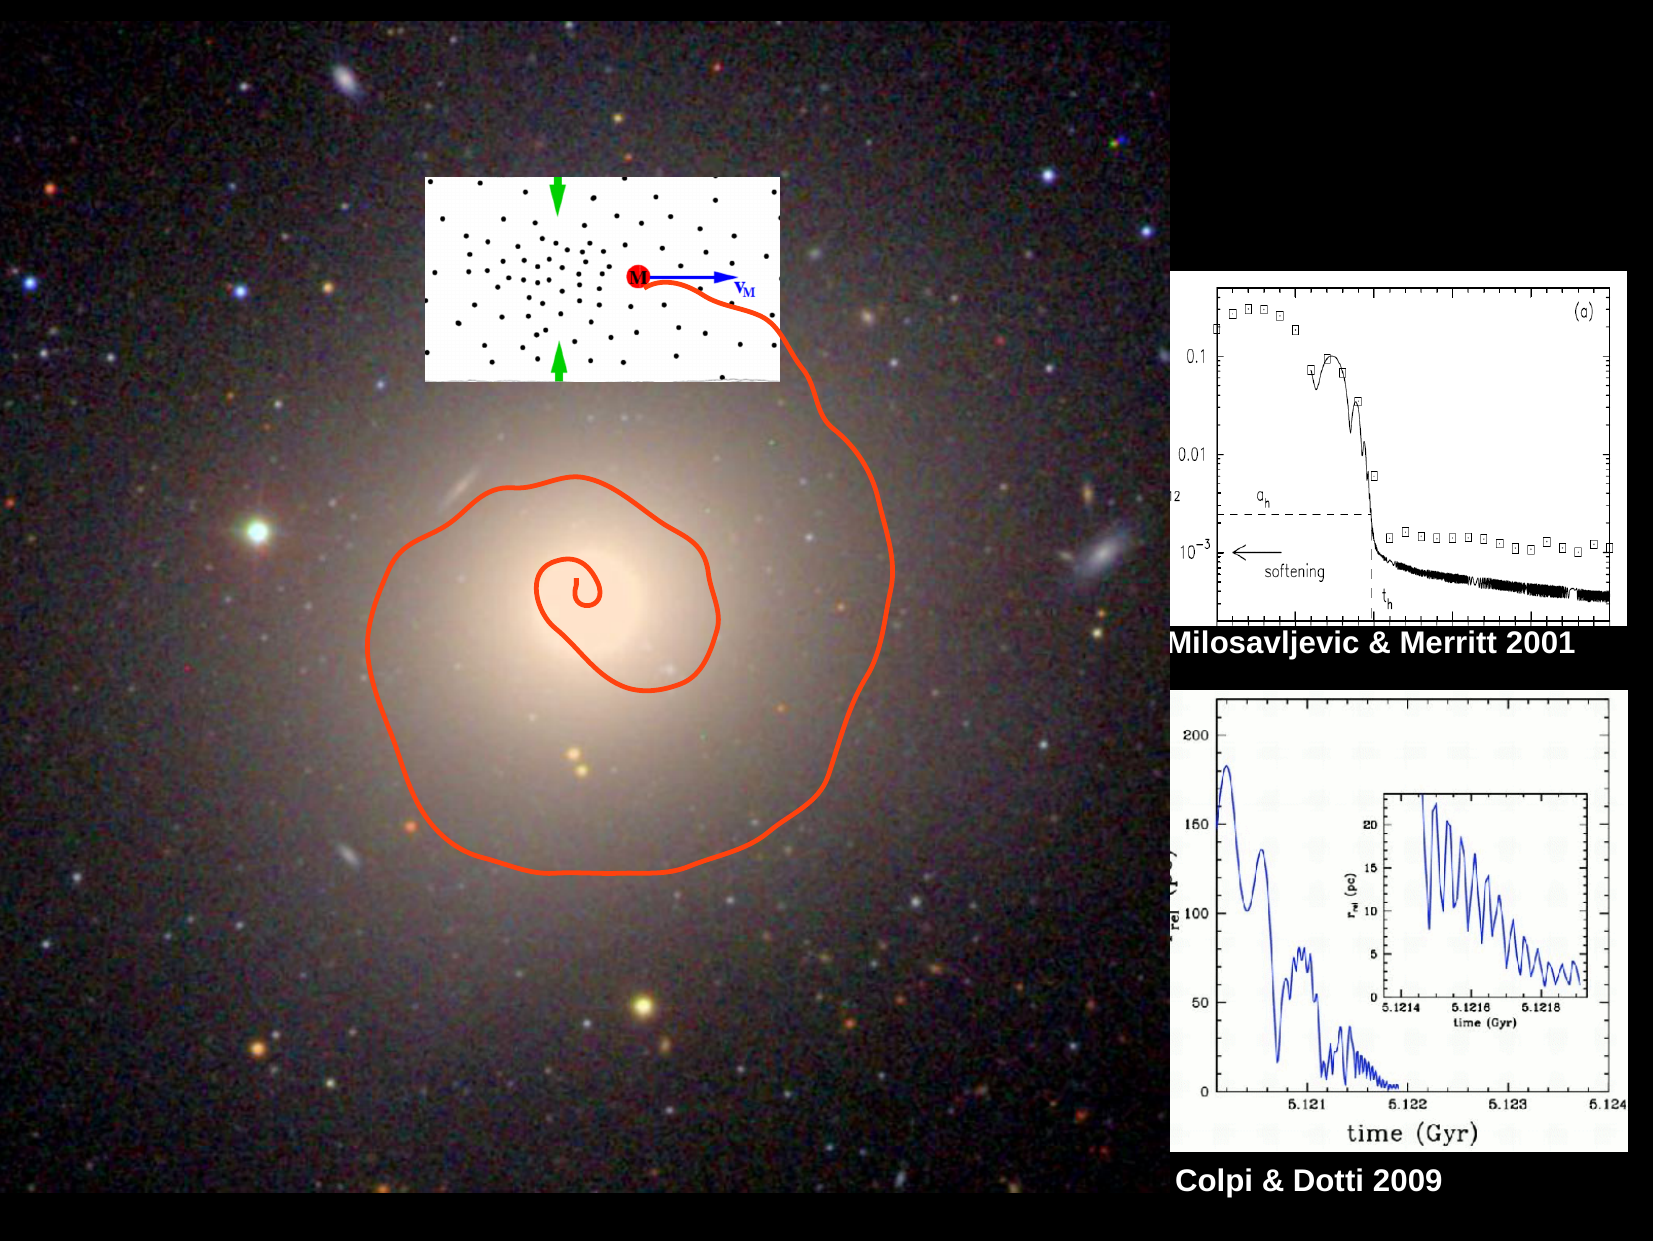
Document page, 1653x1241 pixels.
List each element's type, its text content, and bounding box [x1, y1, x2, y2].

text_box Colpi & Dotti 2009 [1160, 1131, 1571, 1206]
picture [0, 21, 1628, 1193]
text_box Milosavljevic & Merritt 2001 [1170, 594, 1636, 668]
